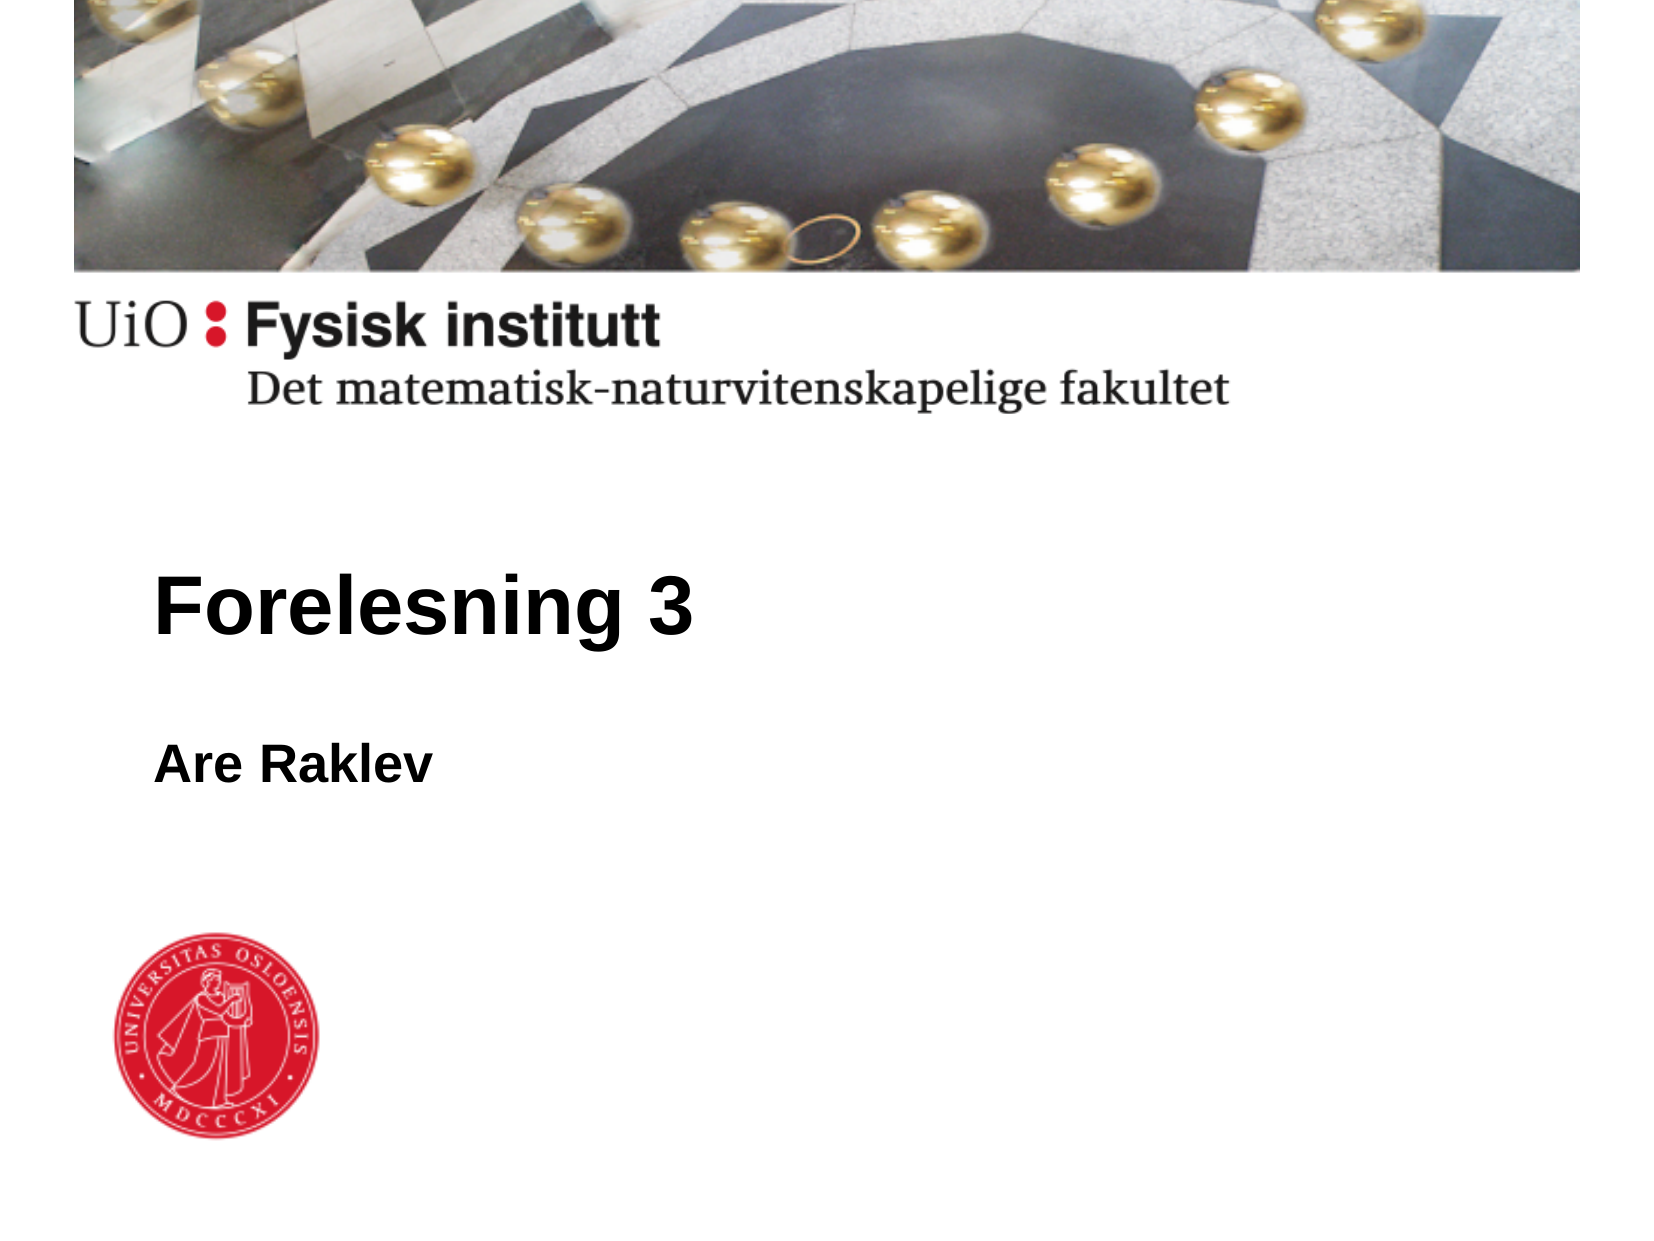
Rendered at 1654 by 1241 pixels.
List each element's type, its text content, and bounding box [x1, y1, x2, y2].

subtitle Forelesning 3 [153, 545, 1418, 666]
title Are Raklev [153, 725, 1500, 862]
picture [72, 292, 1238, 420]
picture [74, 0, 1580, 280]
picture [109, 927, 326, 1147]
